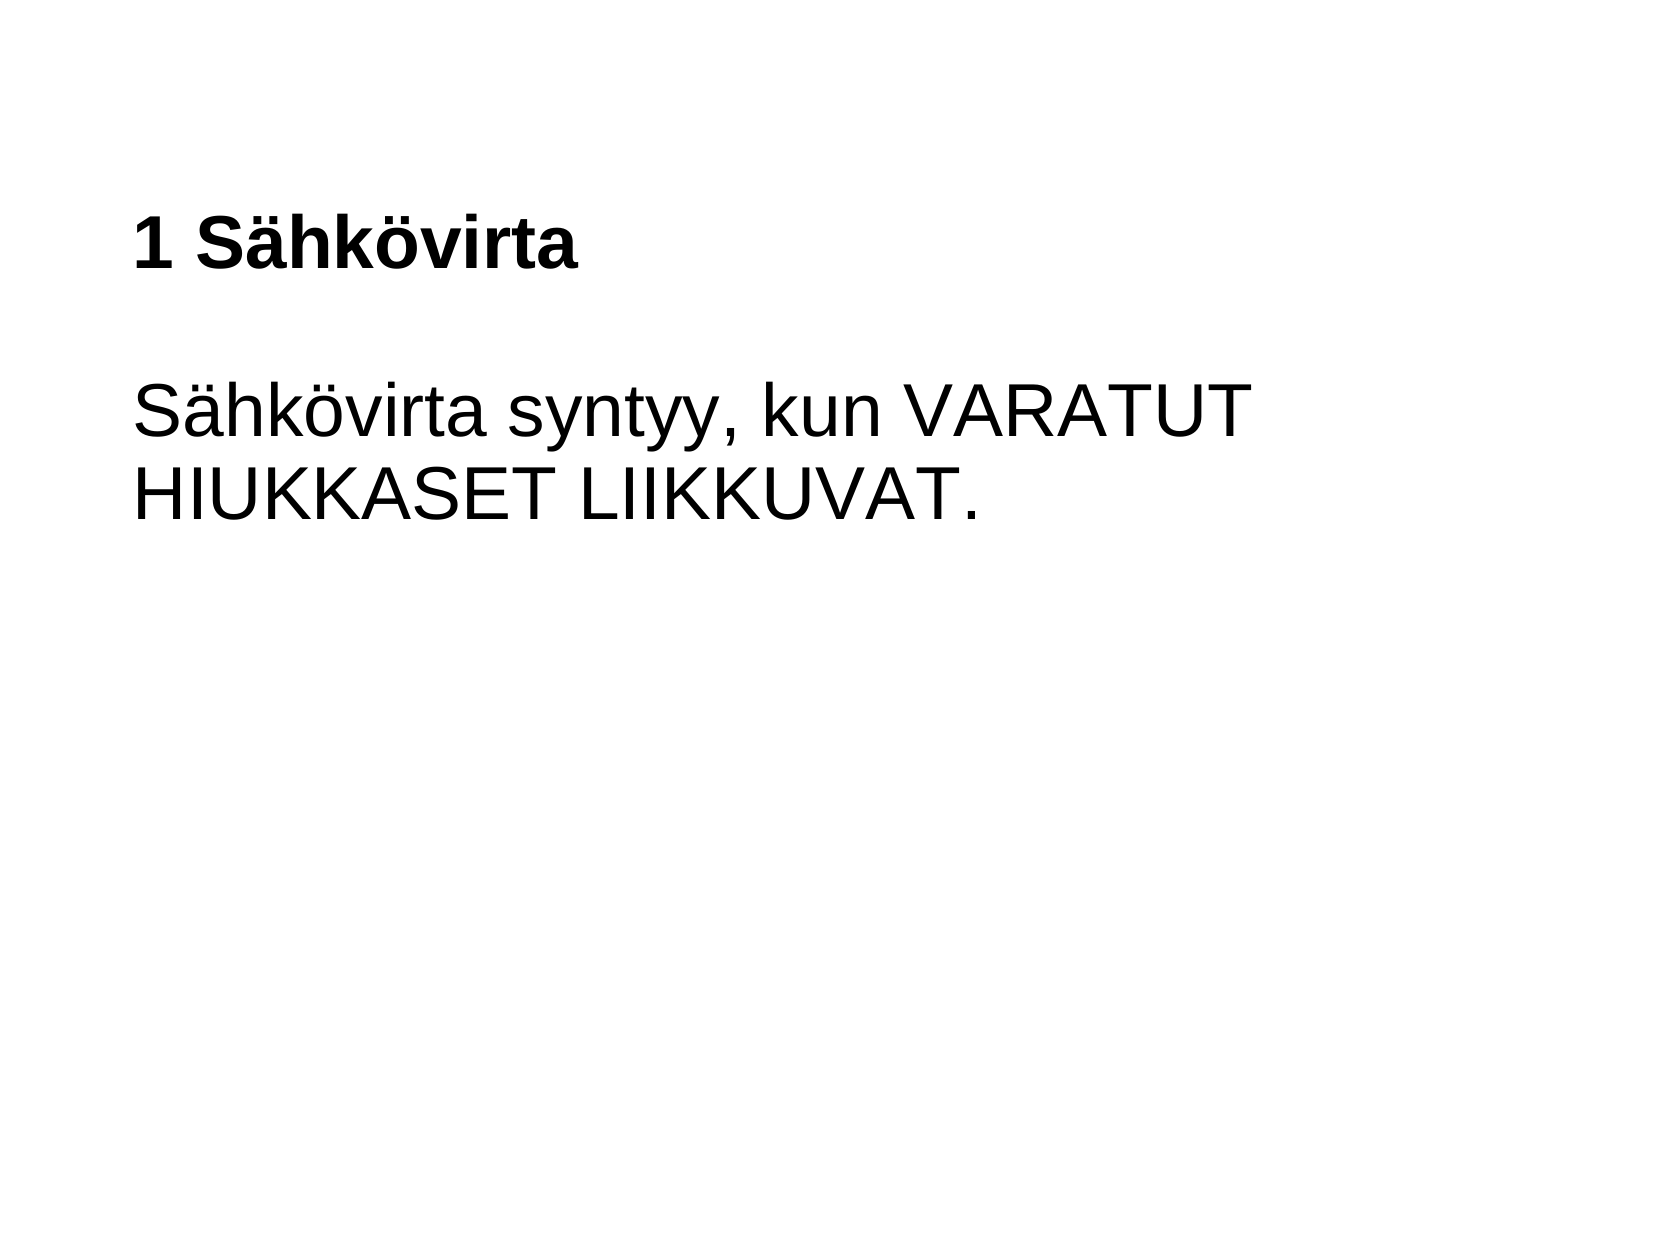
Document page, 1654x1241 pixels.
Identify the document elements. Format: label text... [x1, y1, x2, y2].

text_box 1 Sähkövirta Sähkövirta syntyy, kun VARATUT HIUKKASET LIIKKUVAT. [118, 189, 1347, 624]
